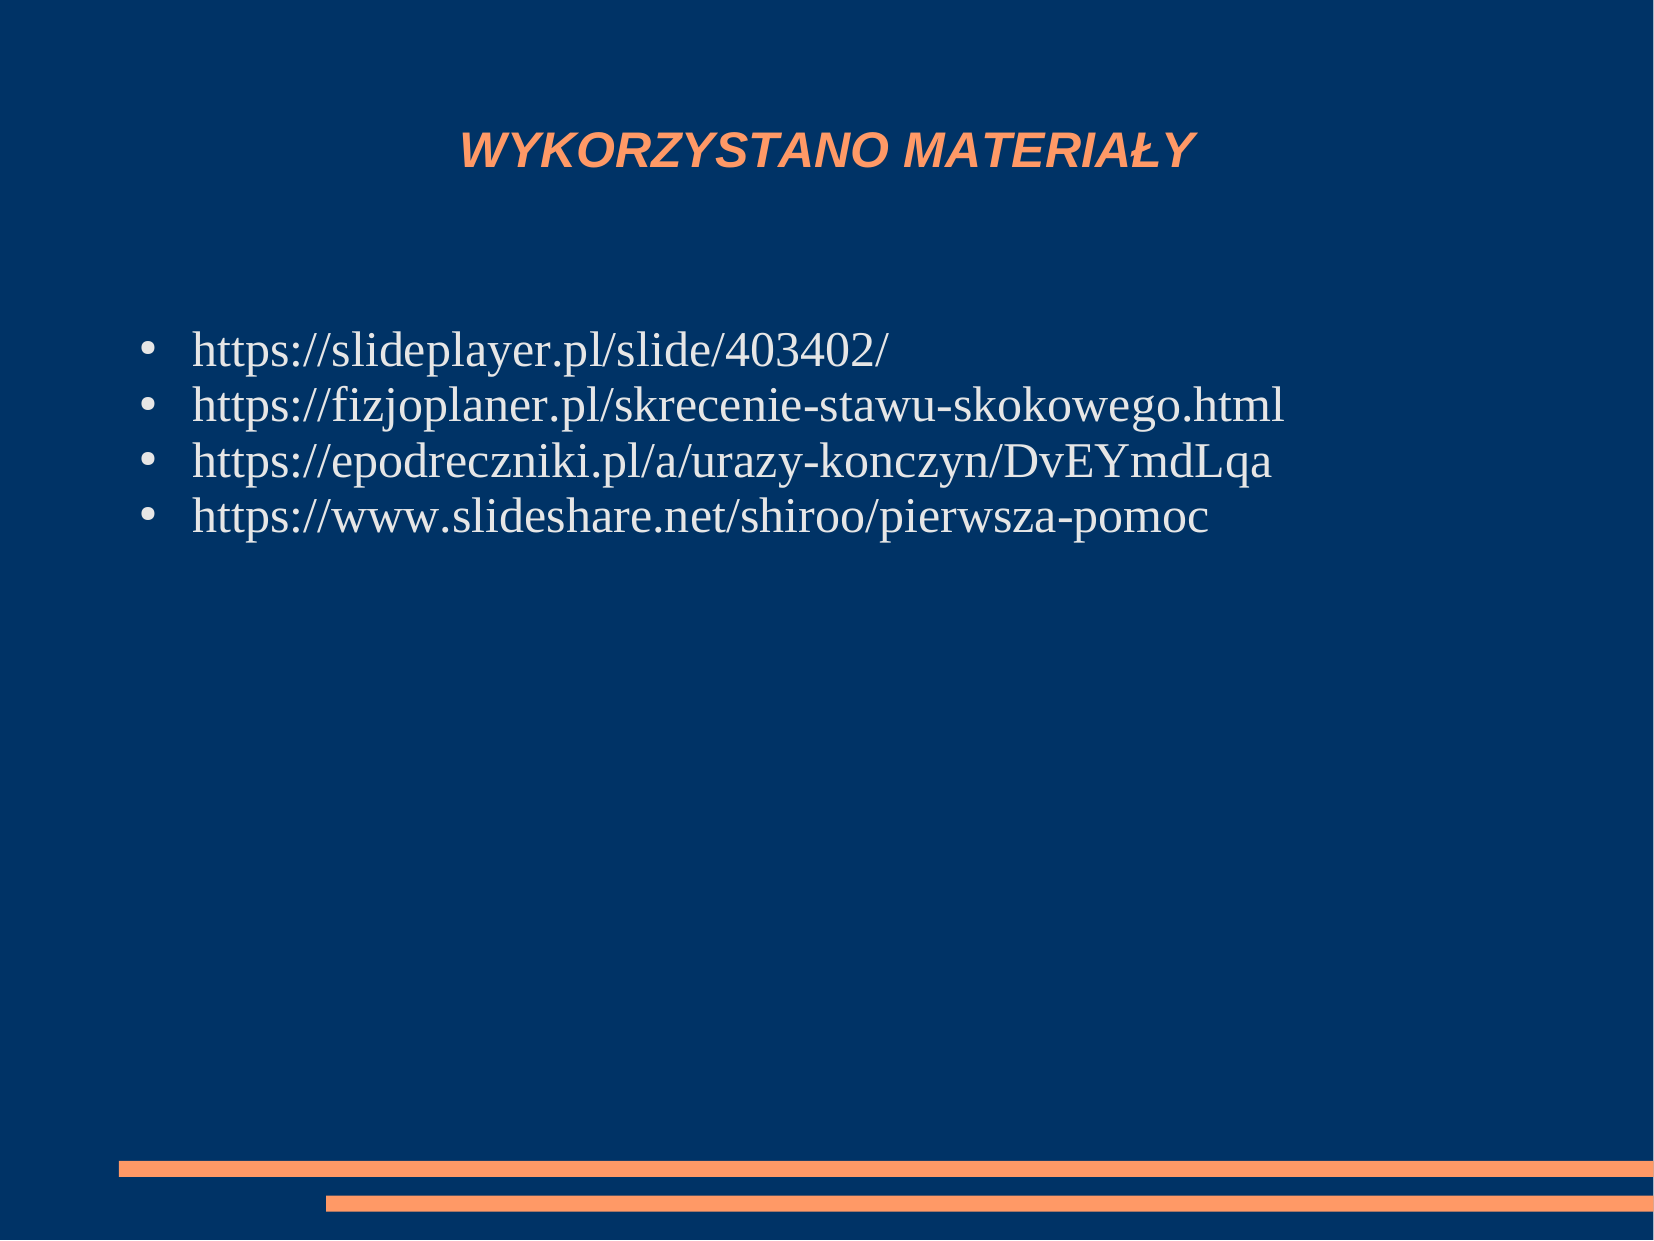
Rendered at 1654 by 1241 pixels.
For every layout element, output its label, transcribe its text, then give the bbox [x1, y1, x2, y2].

list https://slideplayer.pl/slide/403402/ https://fizjoplaner.pl/skrecenie-stawu-skokowego.html https://epodreczniki.pl/a/urazy-konczyn/DvEYmdLqa https://www.slideshare.net/shiroo/pierwsza-pomoc [121, 322, 1561, 1132]
title WYKORZYSTANO MATERIAŁY [121, 46, 1534, 254]
